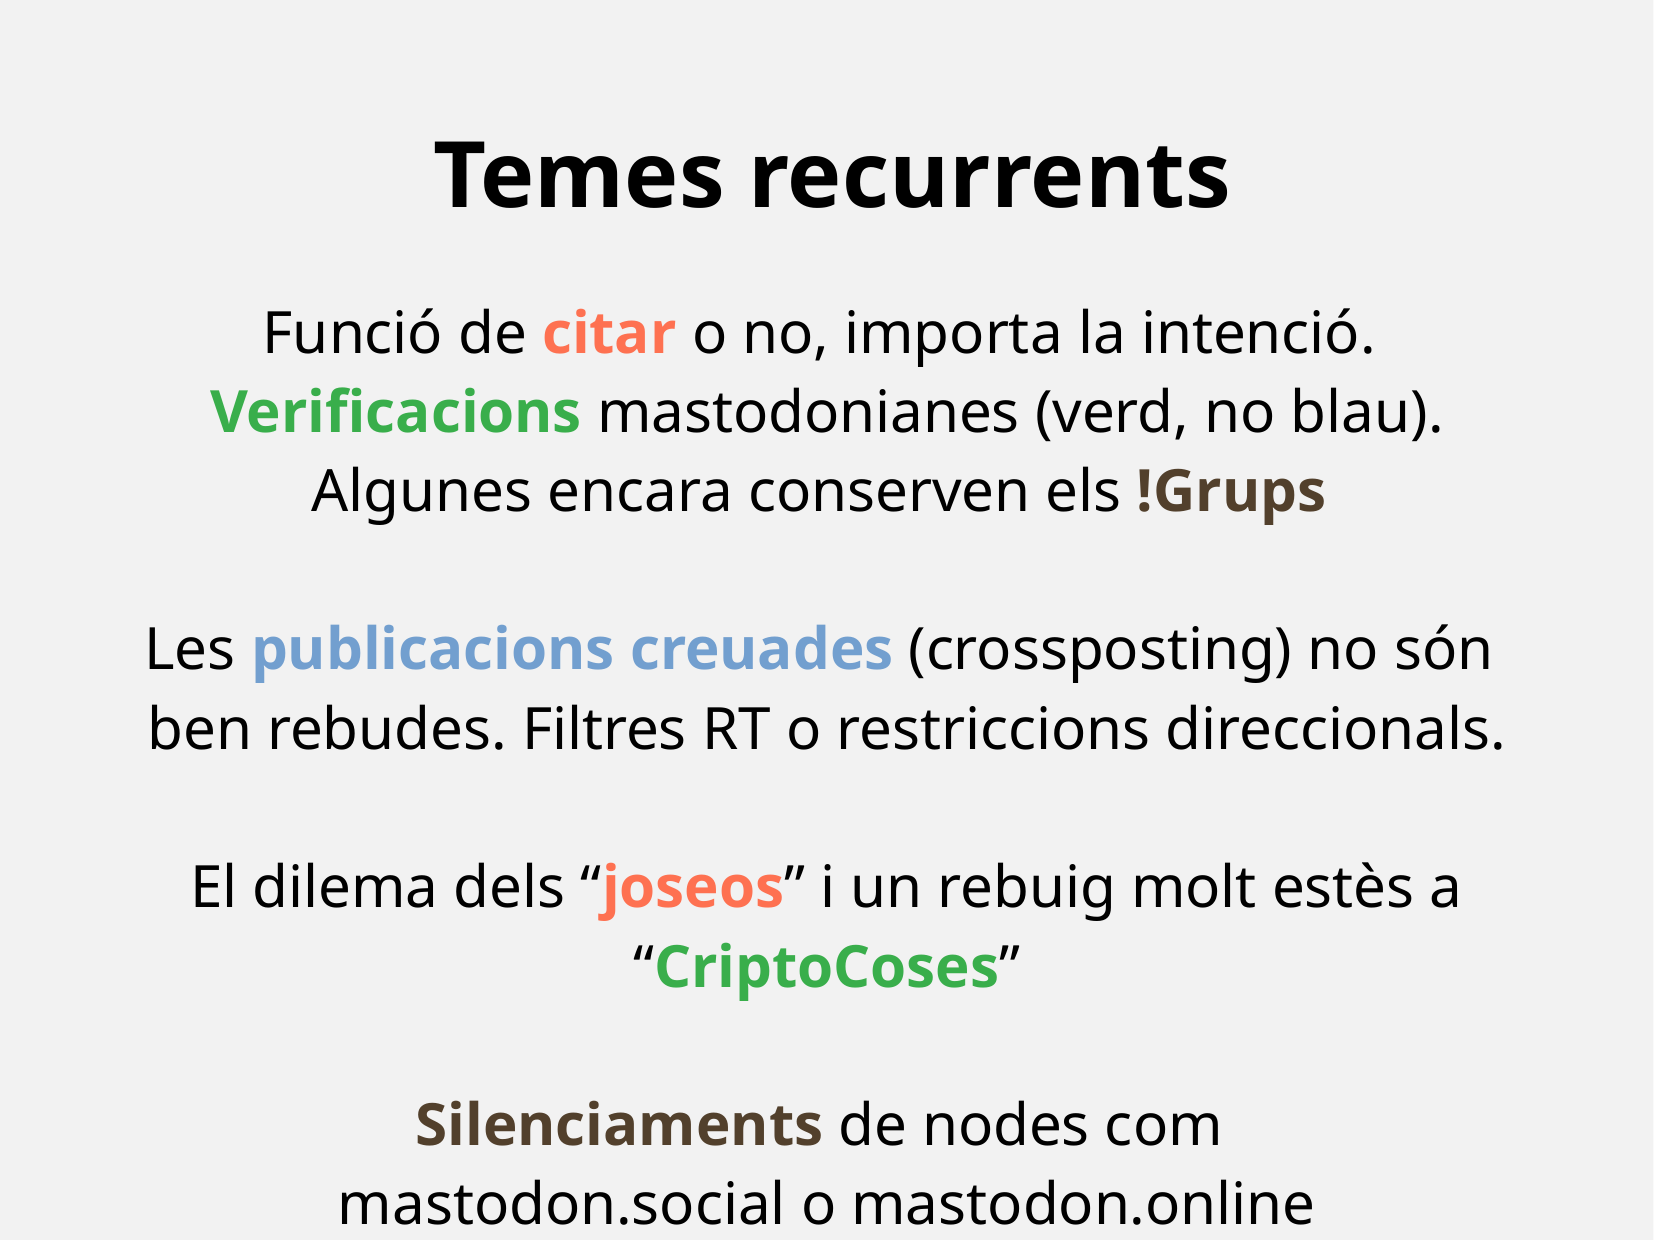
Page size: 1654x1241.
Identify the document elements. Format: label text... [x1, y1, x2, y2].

text_box Funció de citar o no, importa la intenció. Verificacions mastodonianes (verd, no blau). Algunes encara conserven els !Grups Les publicacions creuades (crossposting) no són ben rebudes. Filtres RT o restriccions direccionals. El dilema dels “joseos” i un rebuig molt estès a “CriptoCoses” Silenciaments de nodes com mastodon.social o mastodon.online Bloquejos individuals i/o desfederacions #FediBlock [88, 283, 1565, 1152]
title Temes recurrents [88, 68, 1577, 276]
